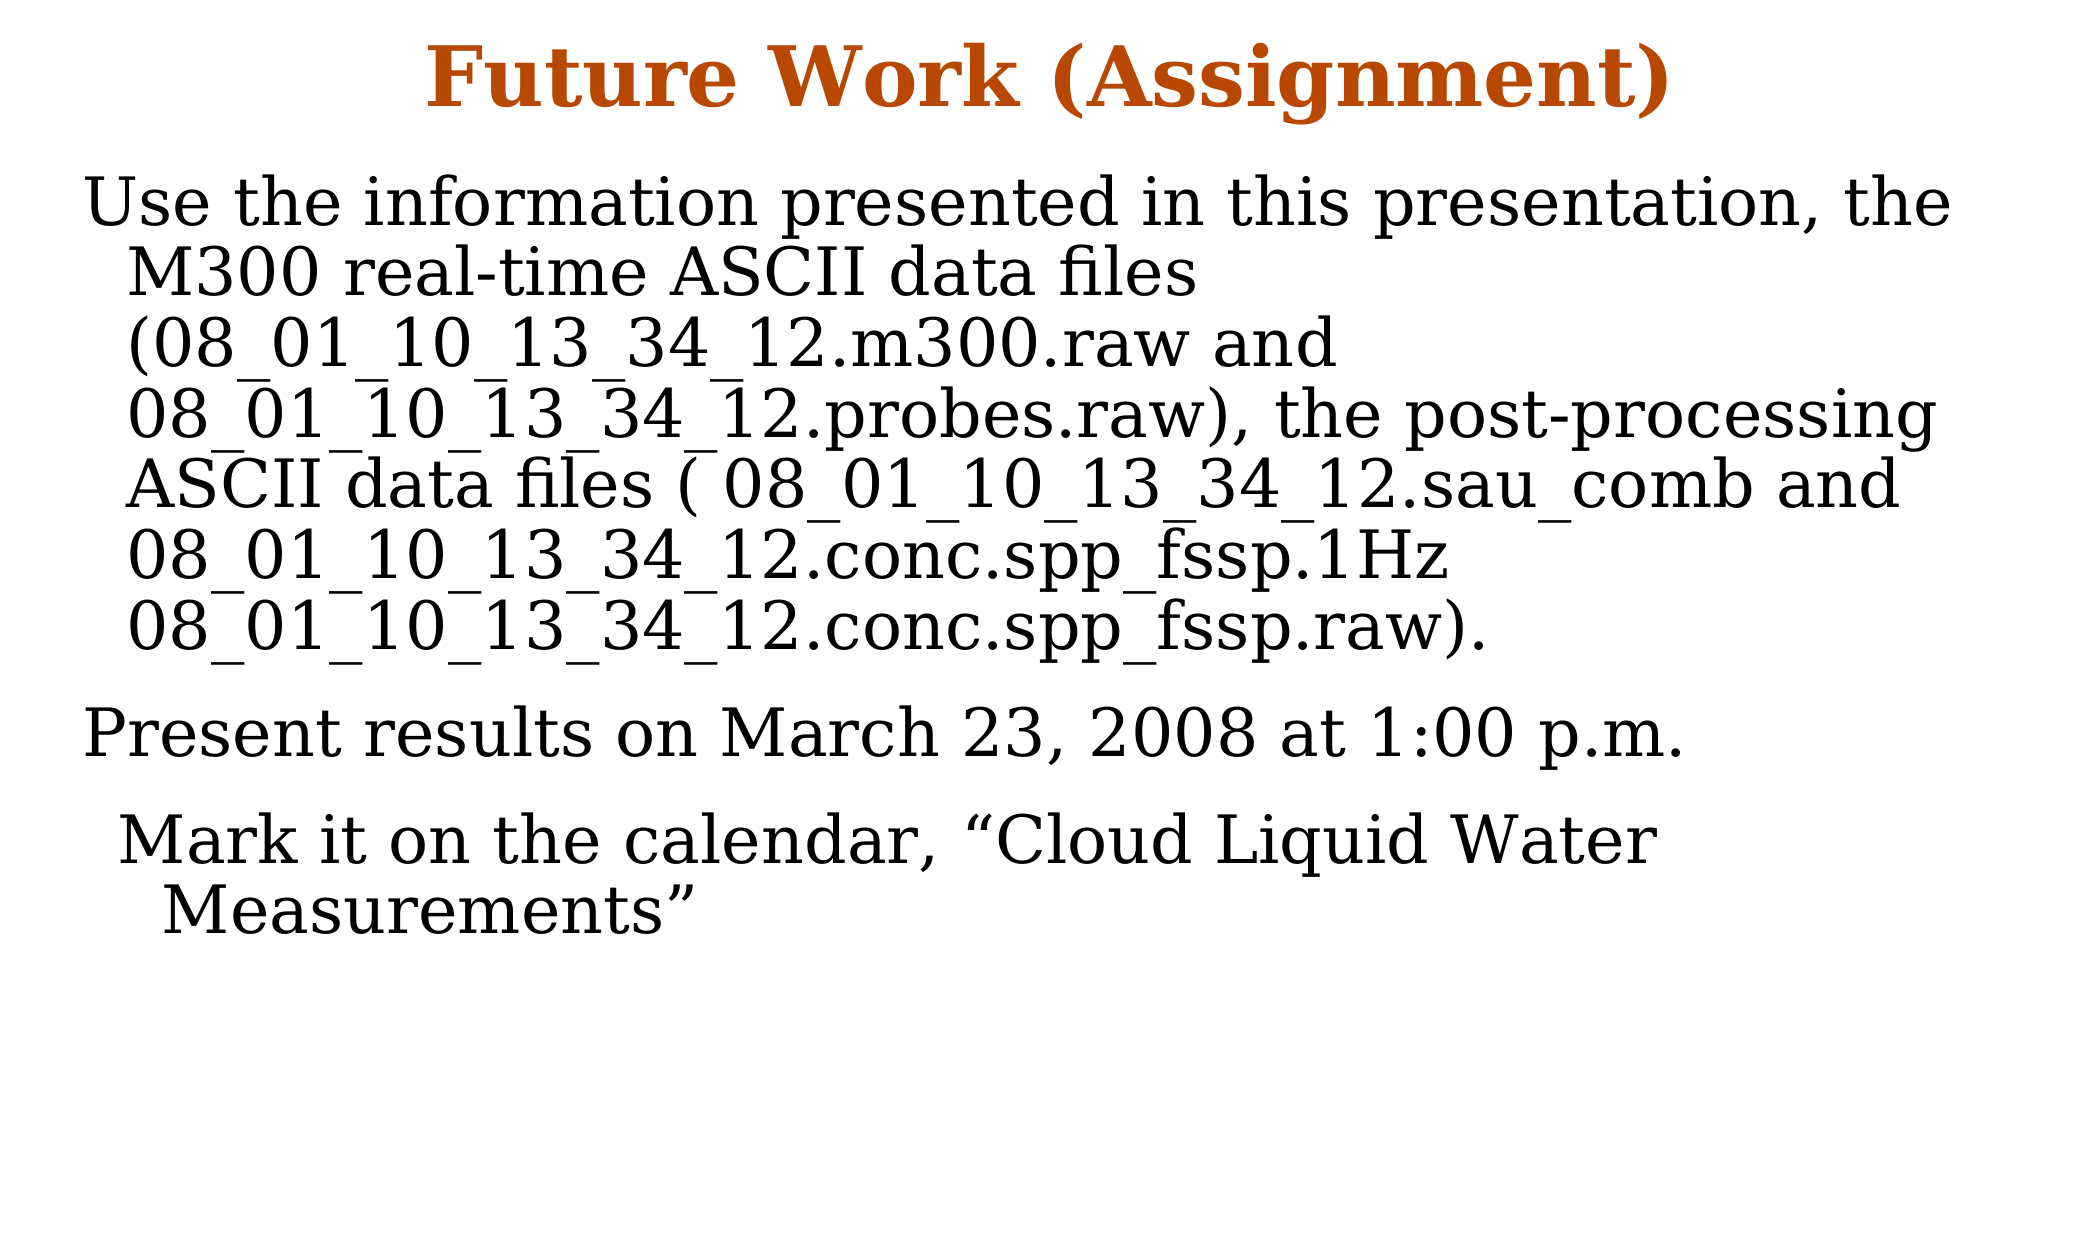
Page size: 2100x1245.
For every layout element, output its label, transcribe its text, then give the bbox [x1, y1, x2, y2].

text_box Future Work (Assignment)‏ [0, 19, 2100, 129]
text_box Use the information presented in this presentation, the M300 real-time ASCII data files (08_01_10_13_34_12.m300.raw and 08_01_10_13_34_12.probes.raw), the post-processing ASCII data files ( 08_01_10_13_34_12.sau_comb and 08_01_10_13_34_12.conc.spp_fssp.1Hz 08_01_10_13_34_12.conc.spp_fssp.raw). Present results on March 23, 2008 at 1:00 p.m. Mark it on the calendar, “Cloud Liquid Water Measurements” [47, 168, 2048, 949]
